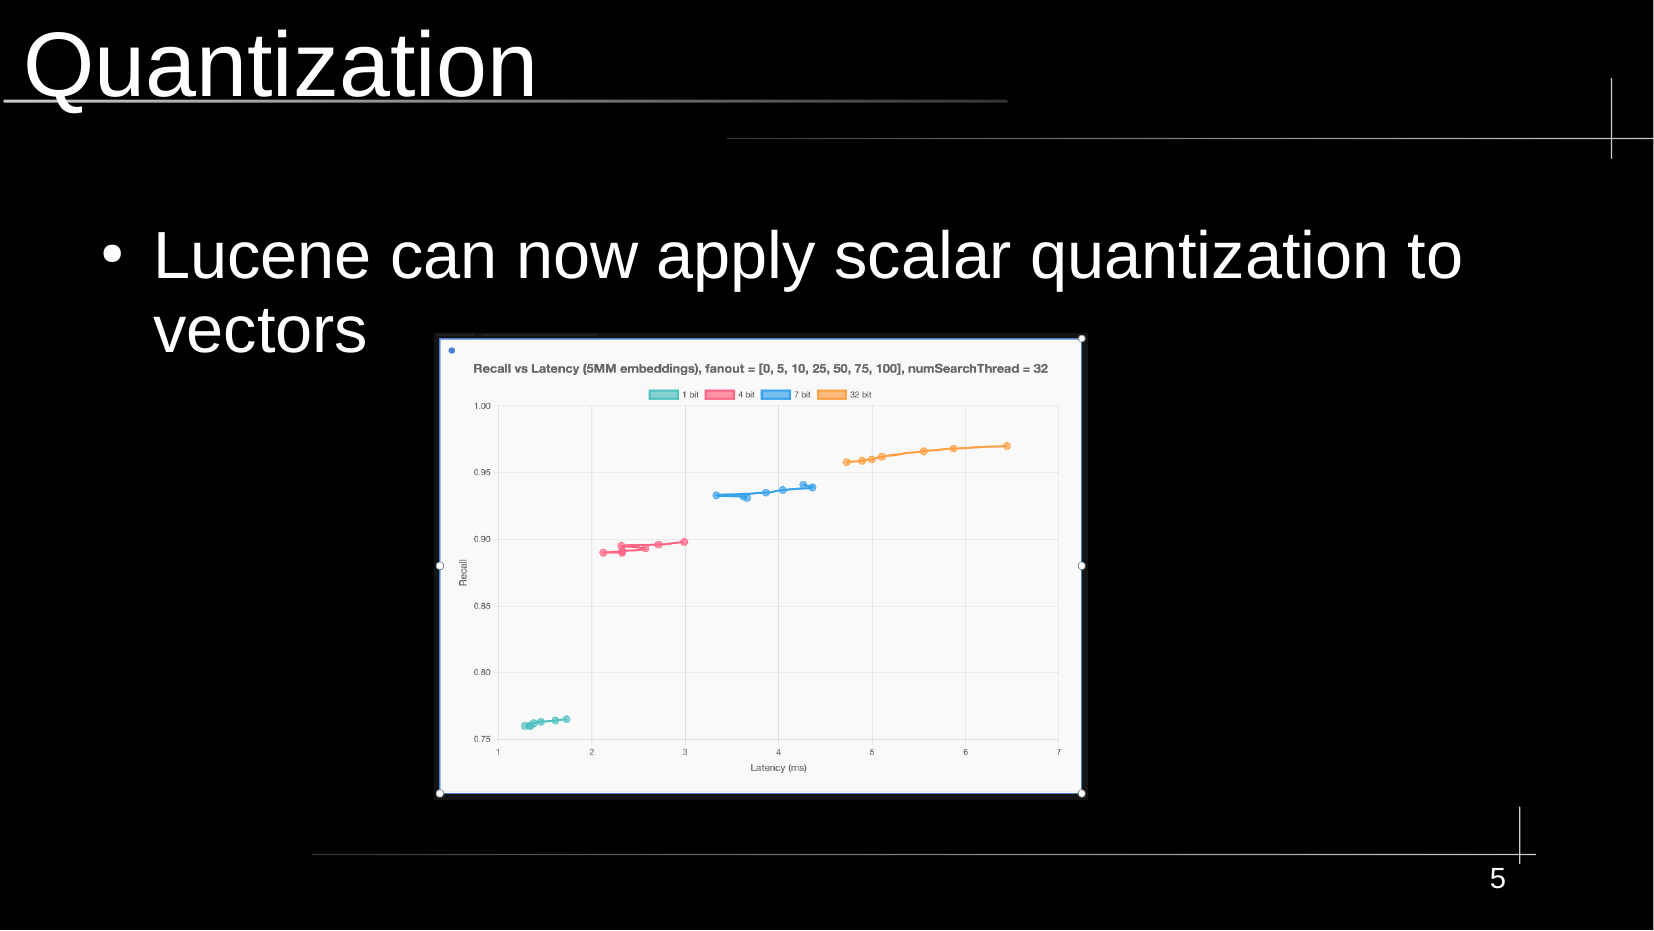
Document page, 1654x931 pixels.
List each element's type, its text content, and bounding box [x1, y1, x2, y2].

list Lucene can now apply scalar quantization to vectors [82, 217, 1571, 758]
title Quantization [23, 11, 1589, 119]
picture [434, 333, 1088, 800]
